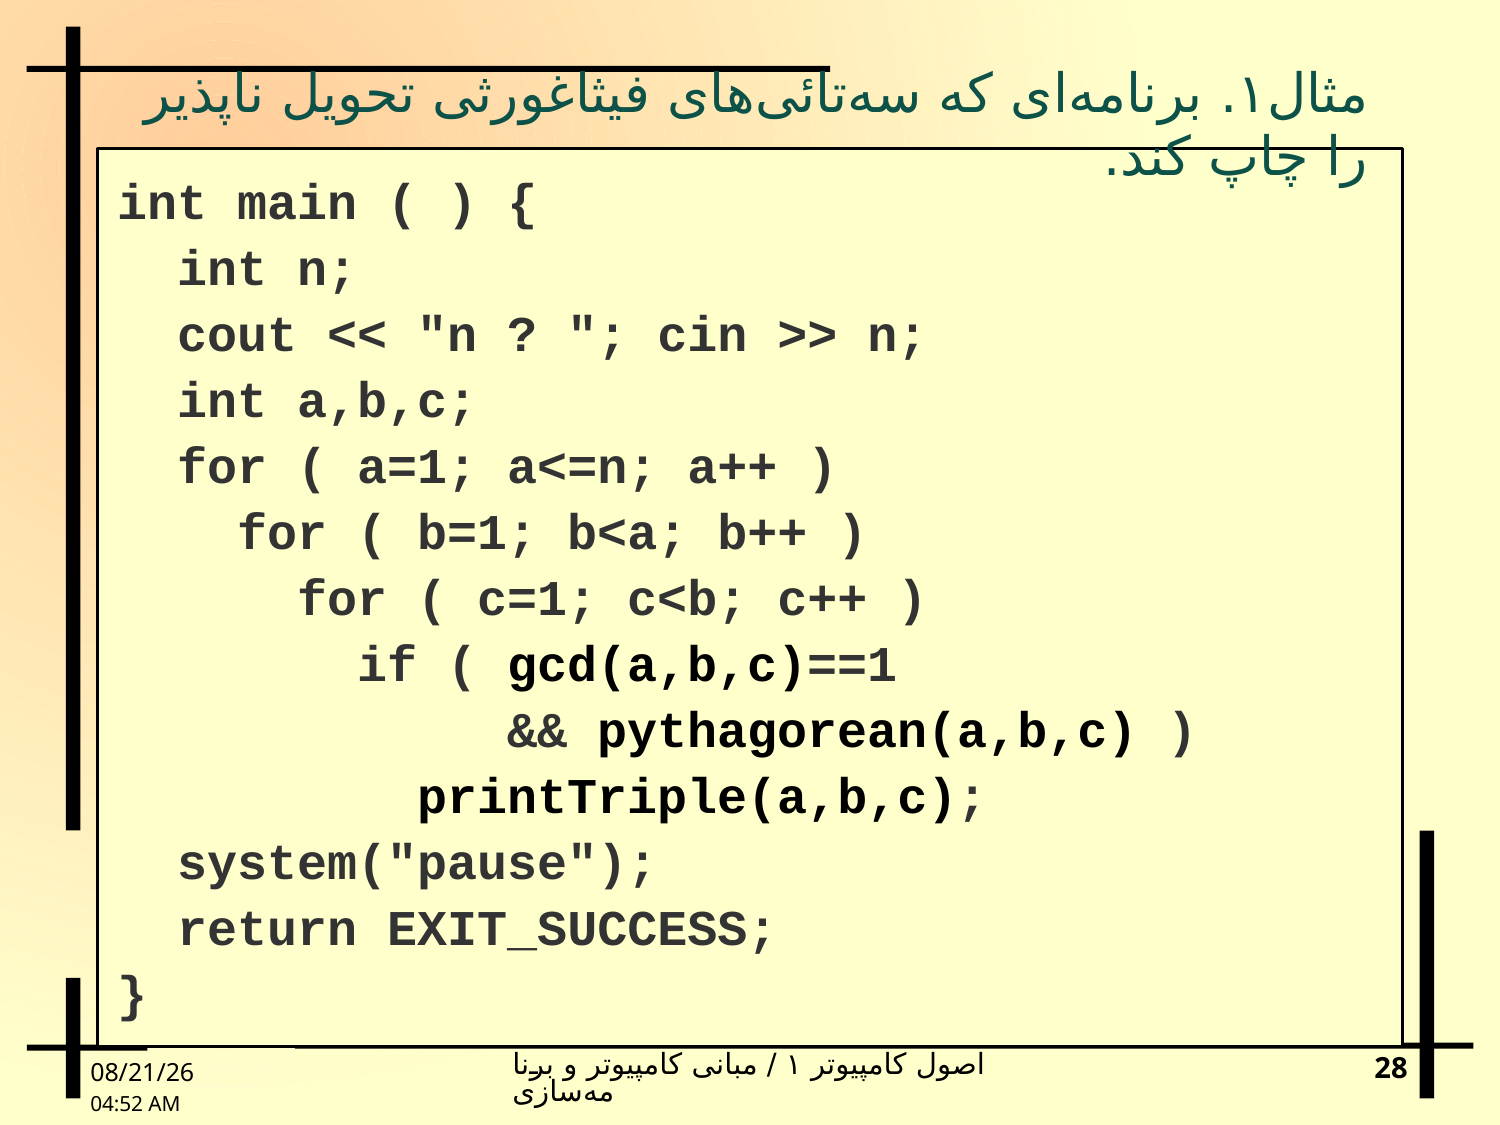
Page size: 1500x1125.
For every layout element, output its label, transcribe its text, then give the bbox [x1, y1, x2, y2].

list مثال۱. برنامه‌ای که سه‌تائی‌های فیثاغورثی تحویل ناپذیر را چاپ کند. [100, 62, 1421, 161]
list int main ( ) { int n; cout << "n ? "; cin >> n; int a,b,c; for ( a=1; a<=n; a++ ) for ( b=1; b<a; b++ ) for ( c=1; c<b; c++ ) if ( gcd(a,b,c)==1 && pythagorean(a,b,c) ) printTriple(a,b,c); system("pause"); return EXIT_SUCCESS; } [97, 148, 1403, 1047]
